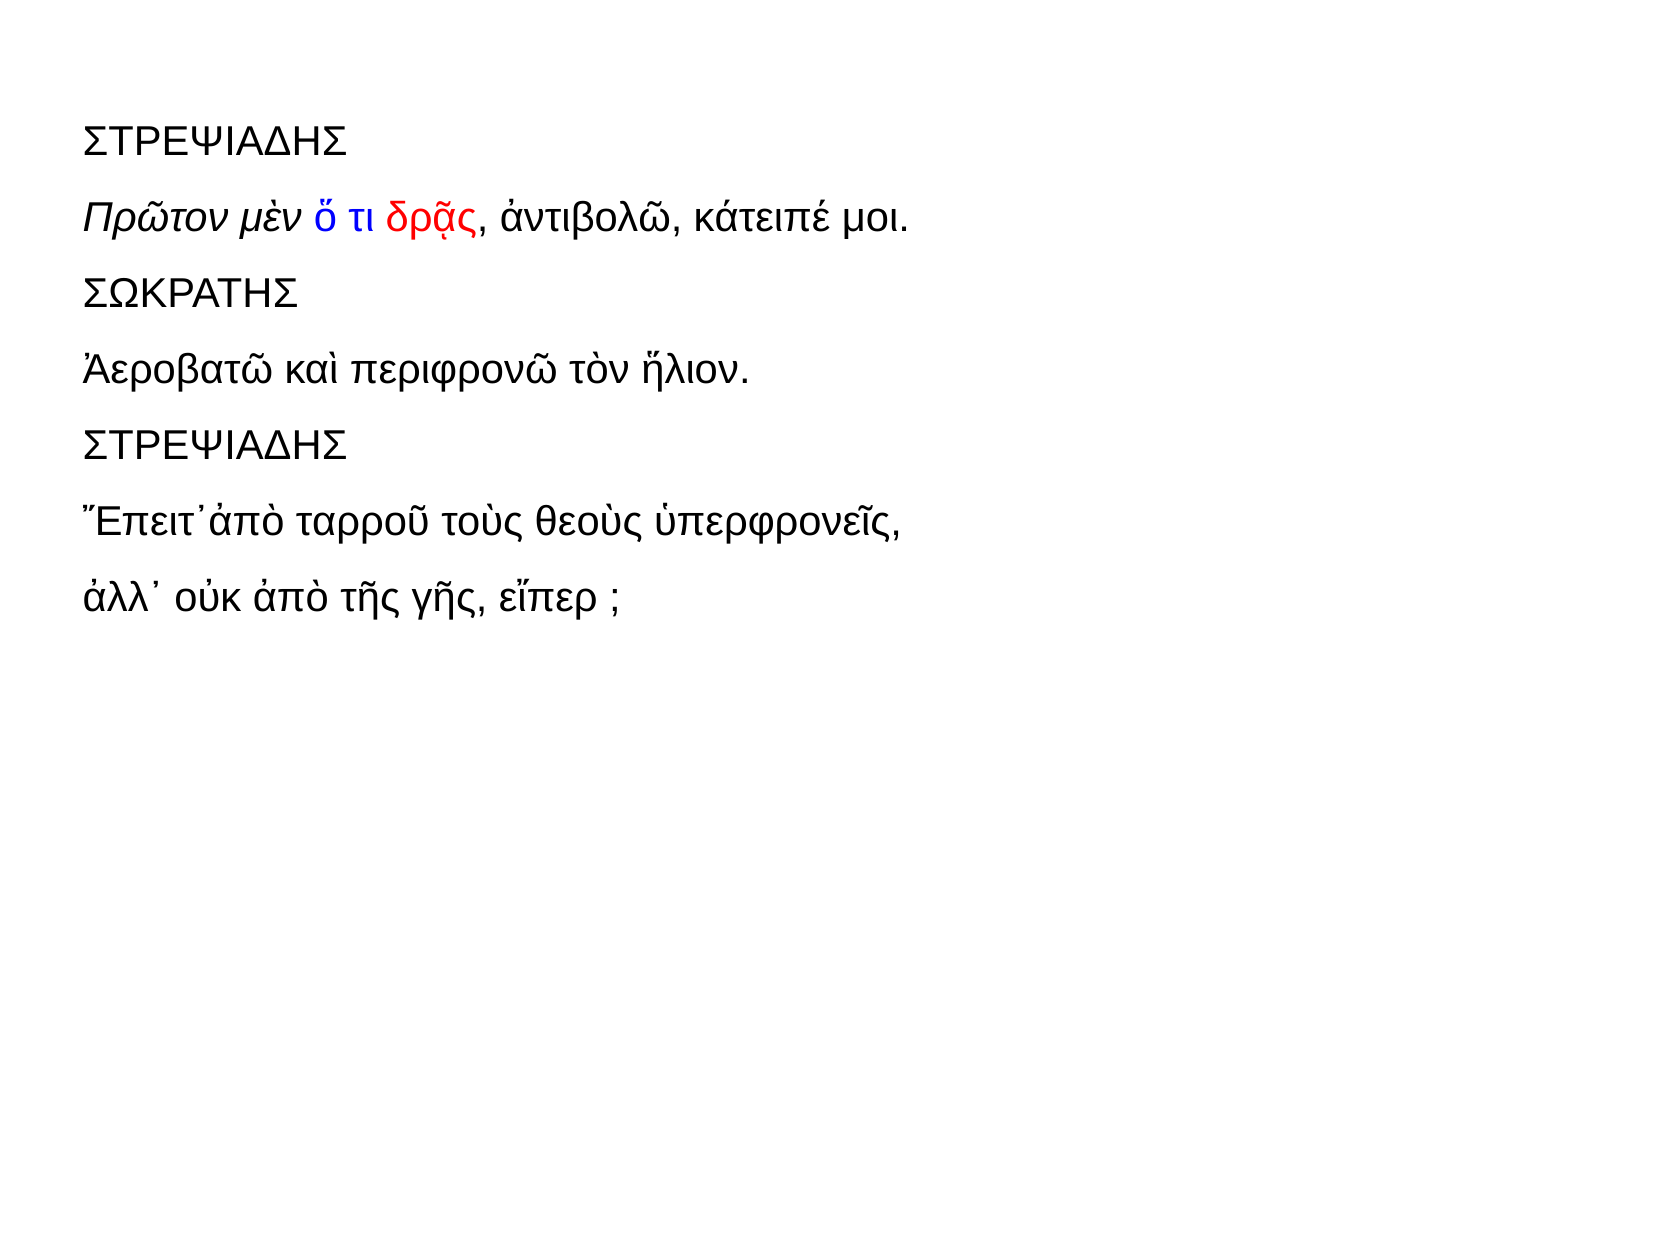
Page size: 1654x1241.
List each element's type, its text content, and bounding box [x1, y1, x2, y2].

list ΣΤΡΕΨΙΑΔΗΣ Πρῶτον μὲν ὅ τι δρᾷς, ἀντιβολῶ, κάτειπέ μοι. ΣΩΚΡΑΤΗΣ Ἀεροβατῶ καὶ περιφρονῶ τὸν ἥλιον. ΣΤΡΕΨΙΑΔΗΣ Ἔπειτ᾿ἀπὸ ταρροῦ τοὺς θεοὺς ὑπερφρονεῖς, ἀλλ᾿ οὐκ ἀπὸ τῆς γῆς, εἴπερ ; [82, 118, 1571, 1109]
